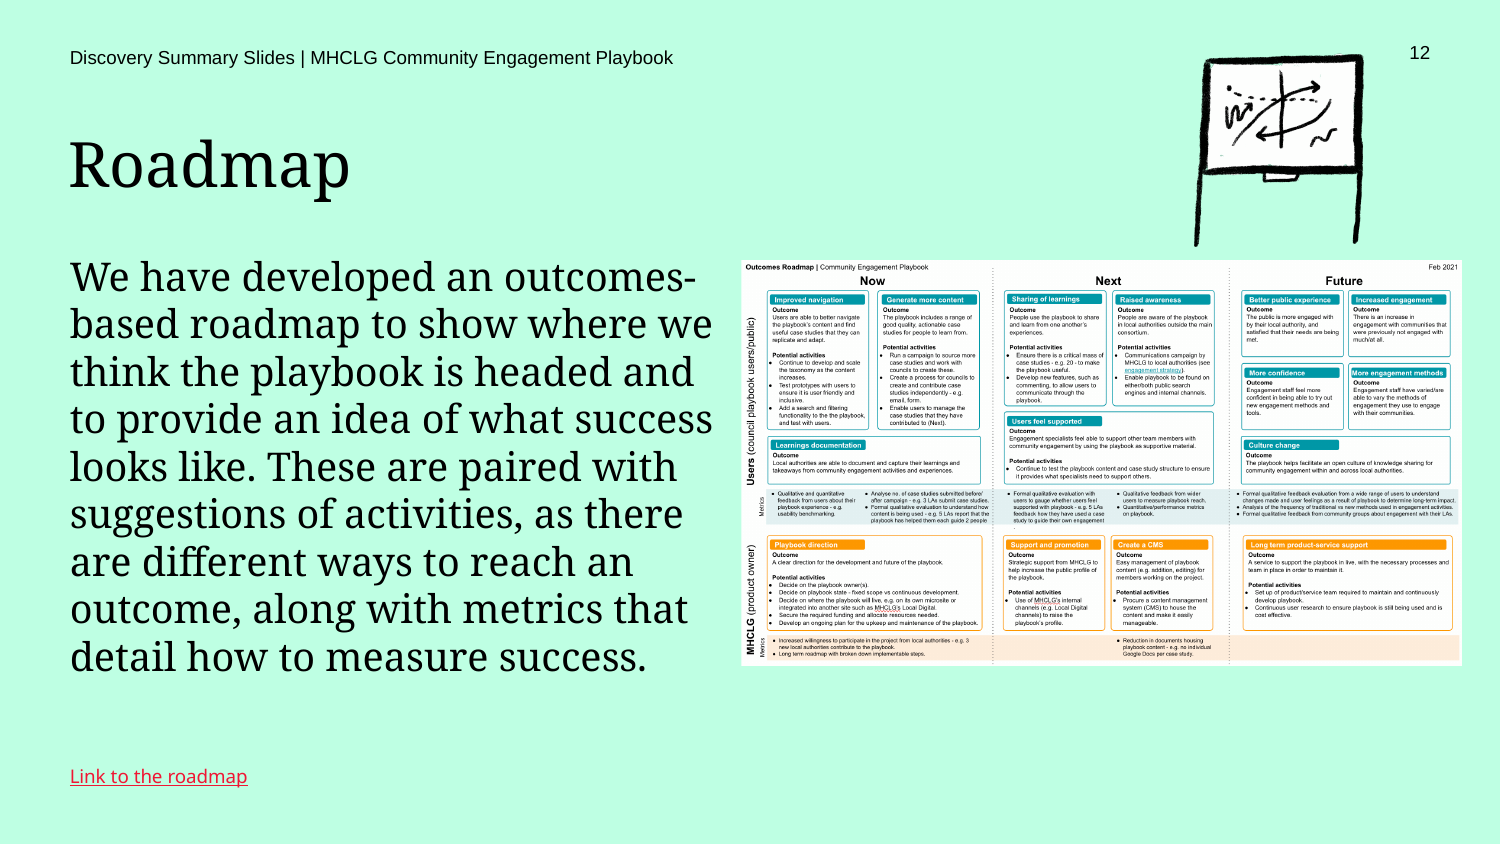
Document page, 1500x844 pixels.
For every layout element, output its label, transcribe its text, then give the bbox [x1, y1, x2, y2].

text_box Discovery Summary Slides | MHCLG Community Engagement Playbook [69, 45, 1100, 69]
text_box Roadmap [53, 110, 679, 216]
text_box Link to the roadmap [69, 760, 266, 791]
text_box We have developed an outcomes-based roadmap to show where we think the playbook is headed and to provide an idea of what success looks like. These are paired with suggestions of activities, as there are different ways to reach an outcome, along with metrics that detail how to measure success. [69, 251, 730, 807]
picture [741, 0, 1462, 666]
